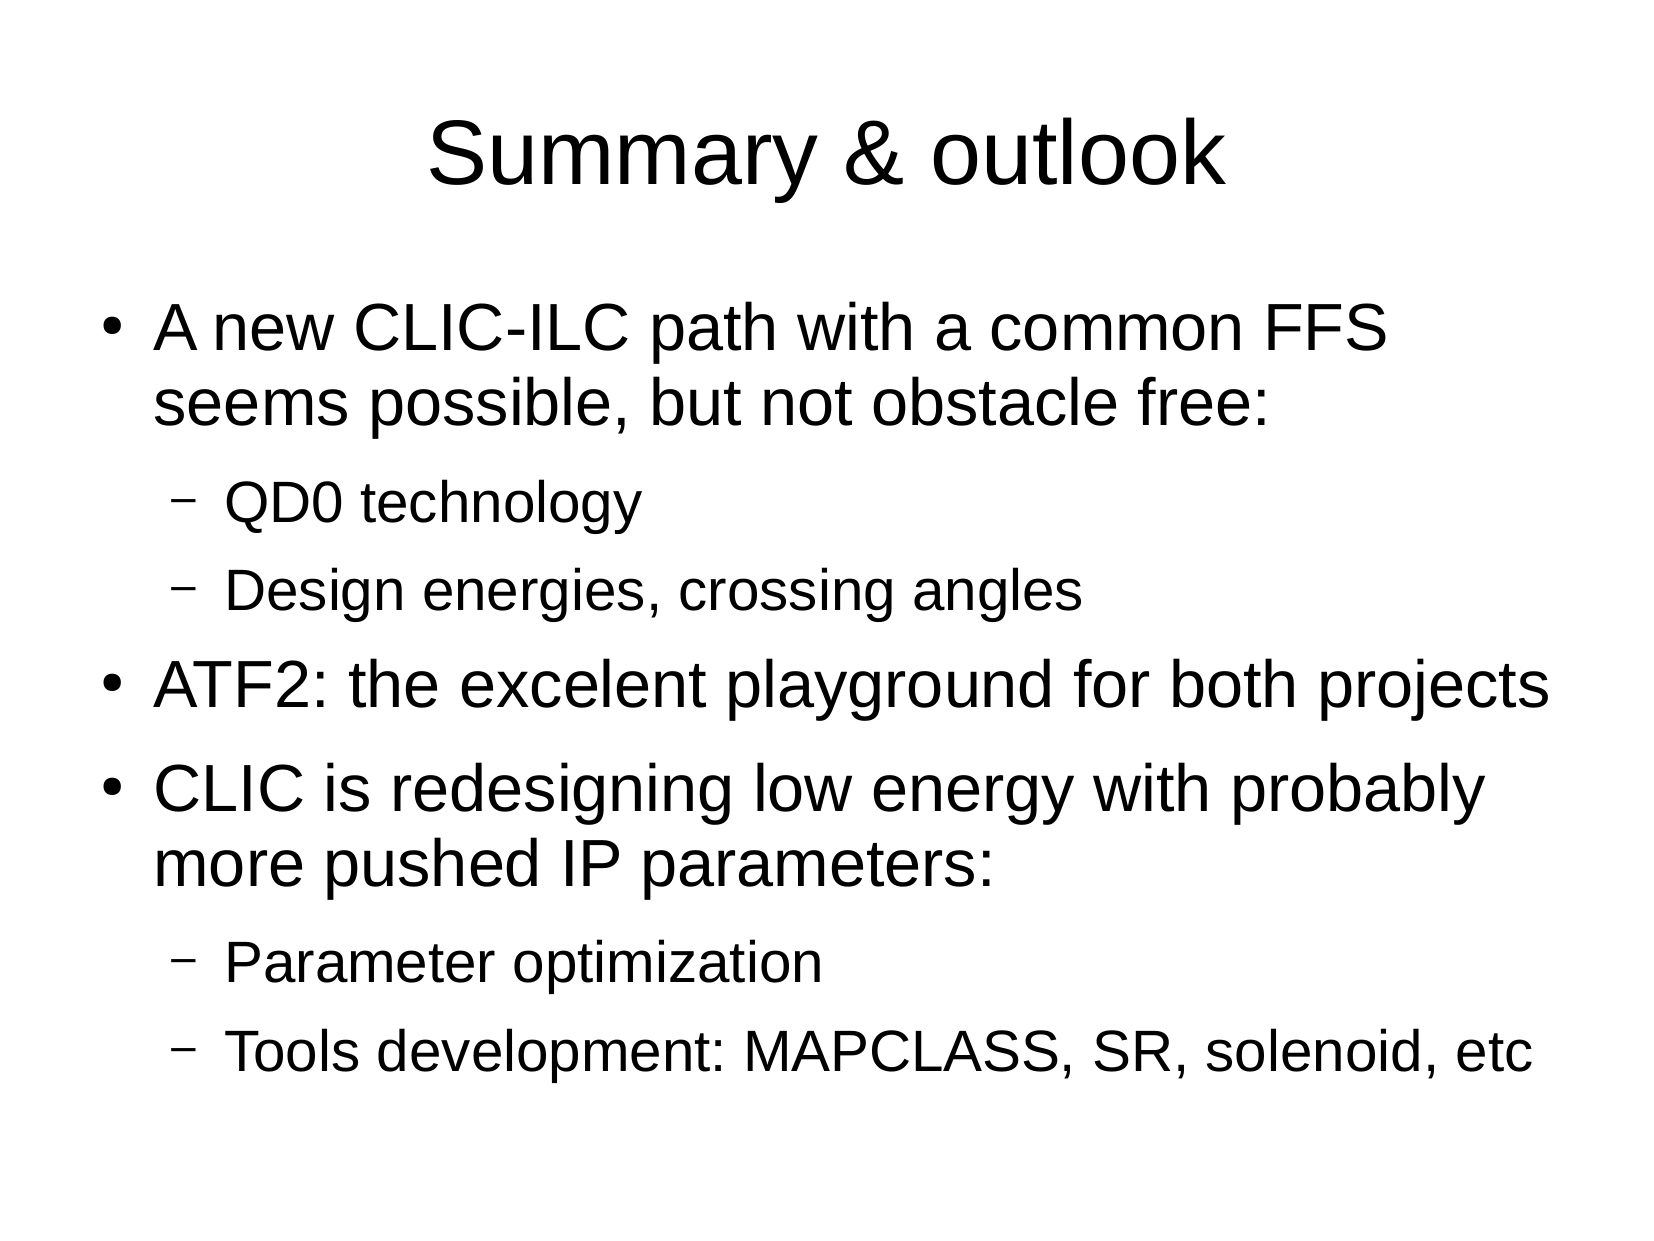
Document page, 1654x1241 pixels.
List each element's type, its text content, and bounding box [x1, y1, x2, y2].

title Summary & outlook [82, 56, 1571, 250]
list A new CLIC-ILC path with a common FFS seems possible, but not obstacle free: QD0 technology Design energies, crossing angles ATF2: the excelent playground for both projects CLIC is redesigning low energy with probably more pushed IP parameters: Parameter optimization Tools development: MAPCLASS, SR, solenoid, etc [82, 290, 1591, 1141]
